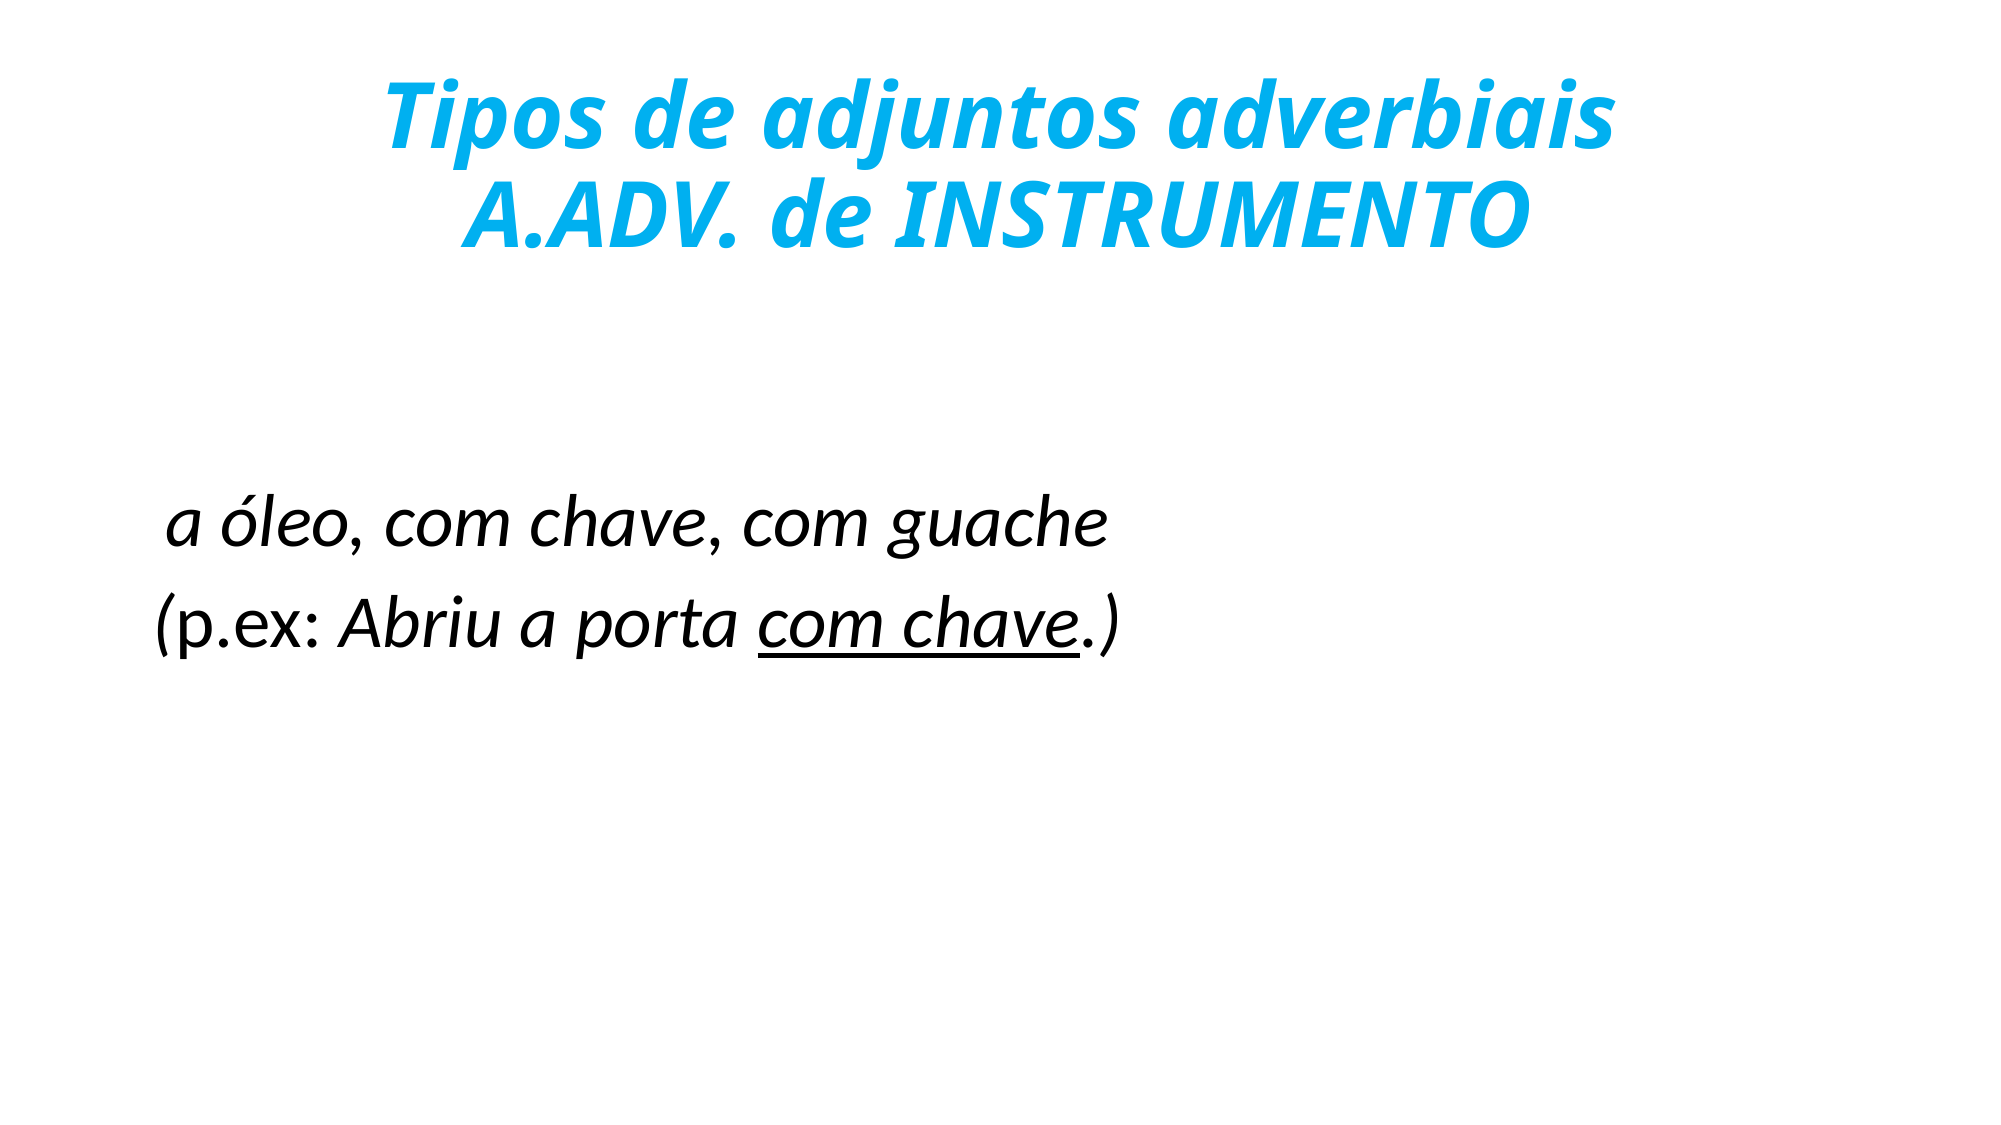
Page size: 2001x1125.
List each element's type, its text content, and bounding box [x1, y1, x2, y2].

title Tipos de adjuntos adverbiais A.ADV. de INSTRUMENTO [137, 59, 1863, 278]
list a óleo, com chave, com guache (p.ex: Abriu a porta com chave.) [137, 299, 1863, 1014]
